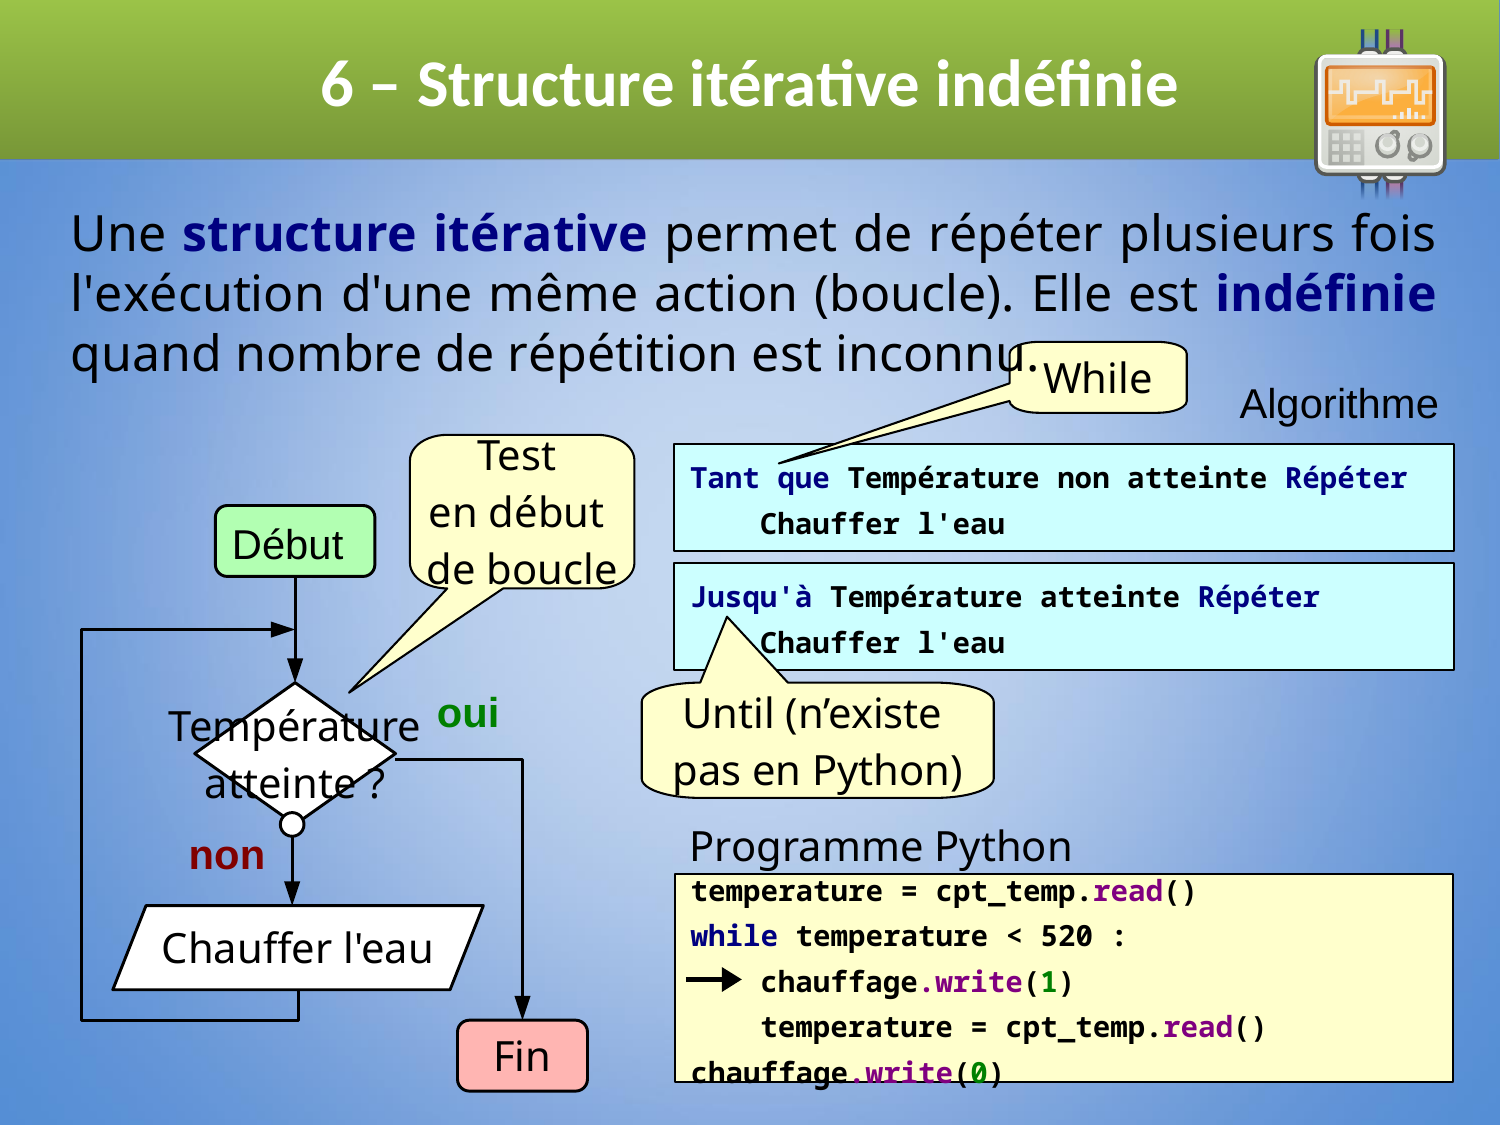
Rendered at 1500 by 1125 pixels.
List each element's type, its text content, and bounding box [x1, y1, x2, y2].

text_box non [174, 824, 281, 890]
text_box Until (n’existe pas en Python) [641, 616, 994, 798]
text_box Température atteinte ? [194, 683, 396, 819]
text_box Fin [457, 1020, 588, 1092]
text_box Une structure itérative permet de répéter plusieurs fois l'exécution d'une même action (boucle). Elle est indéfinie quand nombre de répétition est inconnu. [70, 201, 1437, 383]
text_box [280, 812, 305, 837]
text_box Jusqu'à Température atteinte Répéter Chauffer l'eau [674, 563, 1454, 670]
text_box 6 – Structure itérative indéfinie [0, 0, 1500, 159]
text_box Début [215, 505, 375, 577]
text_box temperature = cpt_temp.read() while temperature < 520 : chauffage.write(1) temperature = cpt_temp.read() chauffage.write(0) [674, 873, 1454, 1083]
text_box Tant que Température non atteinte Répéter Chauffer l'eau [674, 444, 1454, 551]
text_box Chauffer l'eau [112, 905, 484, 990]
text_box Algorithme [1202, 371, 1454, 437]
text_box Programme Python [674, 808, 1422, 866]
picture [0, 29, 1500, 1125]
text_box While [778, 383, 1187, 464]
text_box oui [422, 682, 523, 744]
text_box Test en début de boucle [349, 434, 635, 693]
